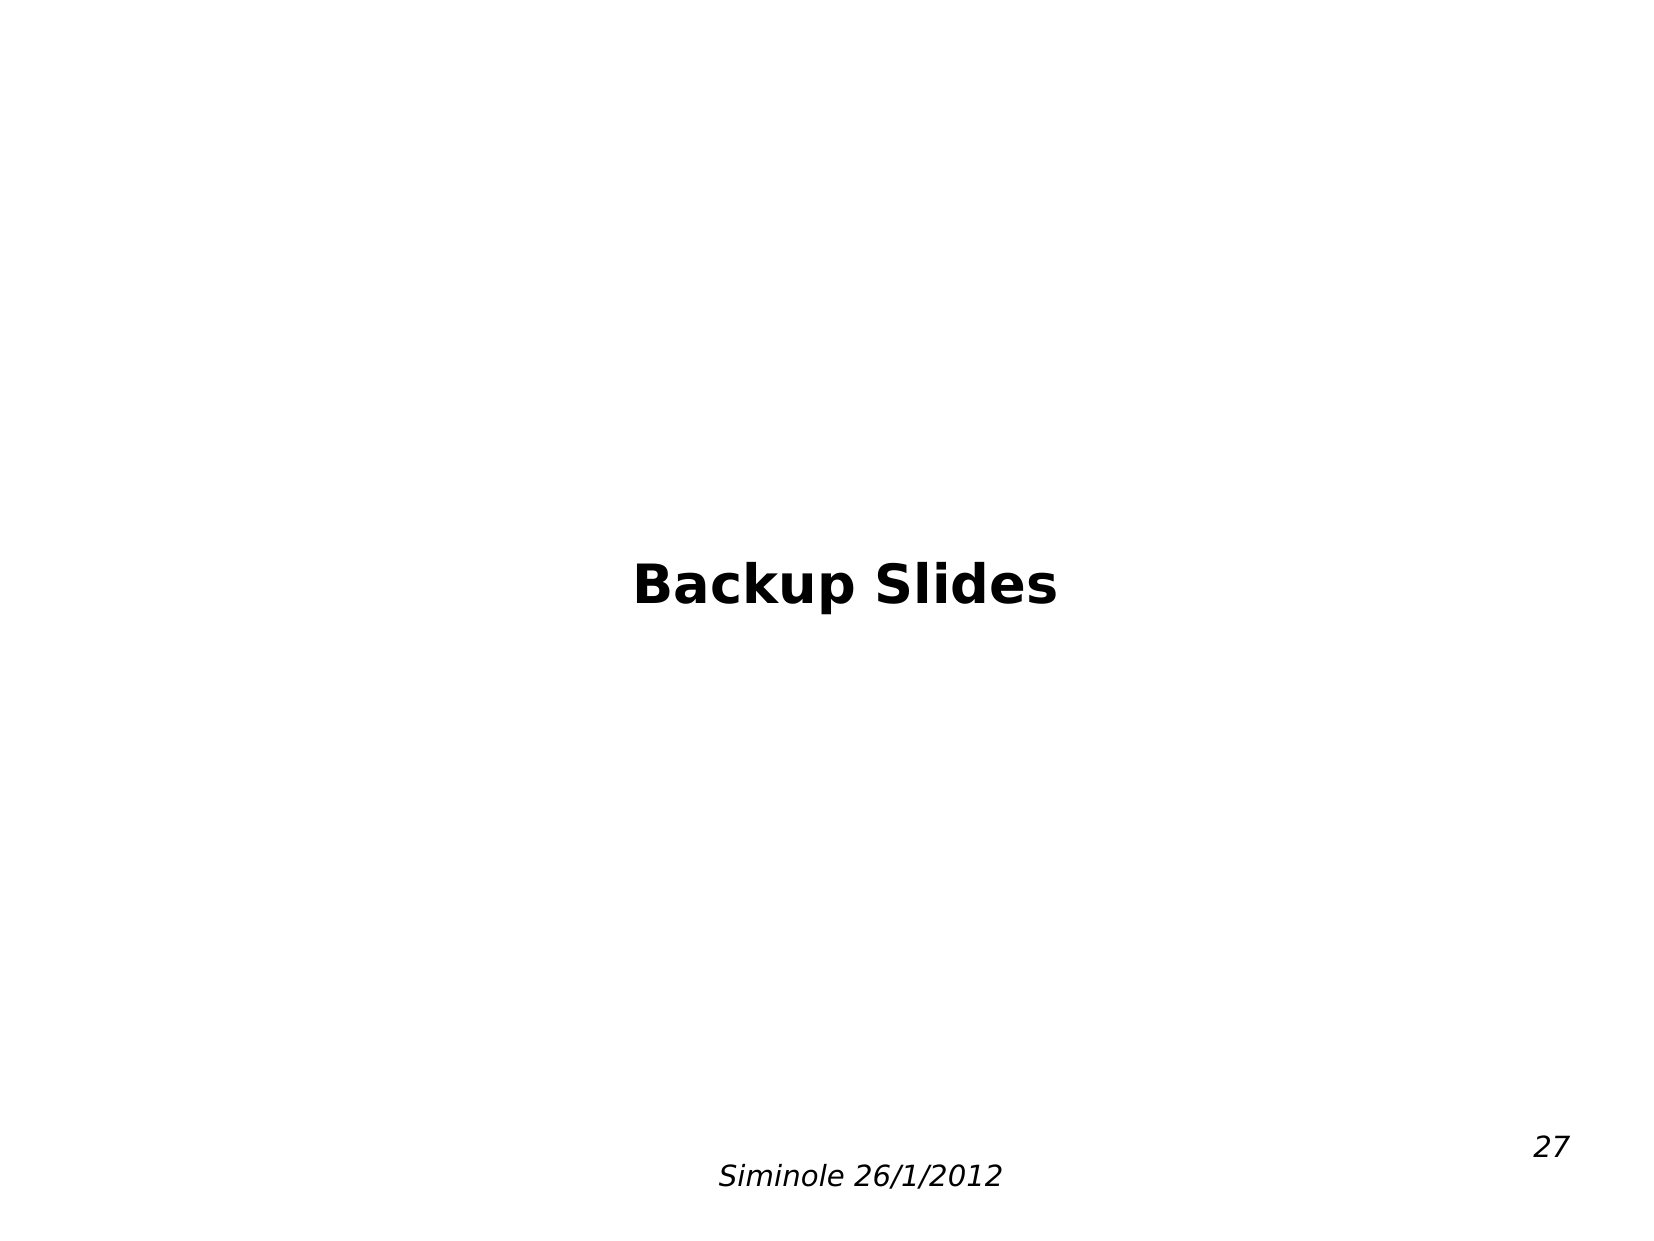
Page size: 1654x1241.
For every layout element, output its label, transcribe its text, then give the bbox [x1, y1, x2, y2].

text_box Backup Slides [617, 545, 1074, 624]
